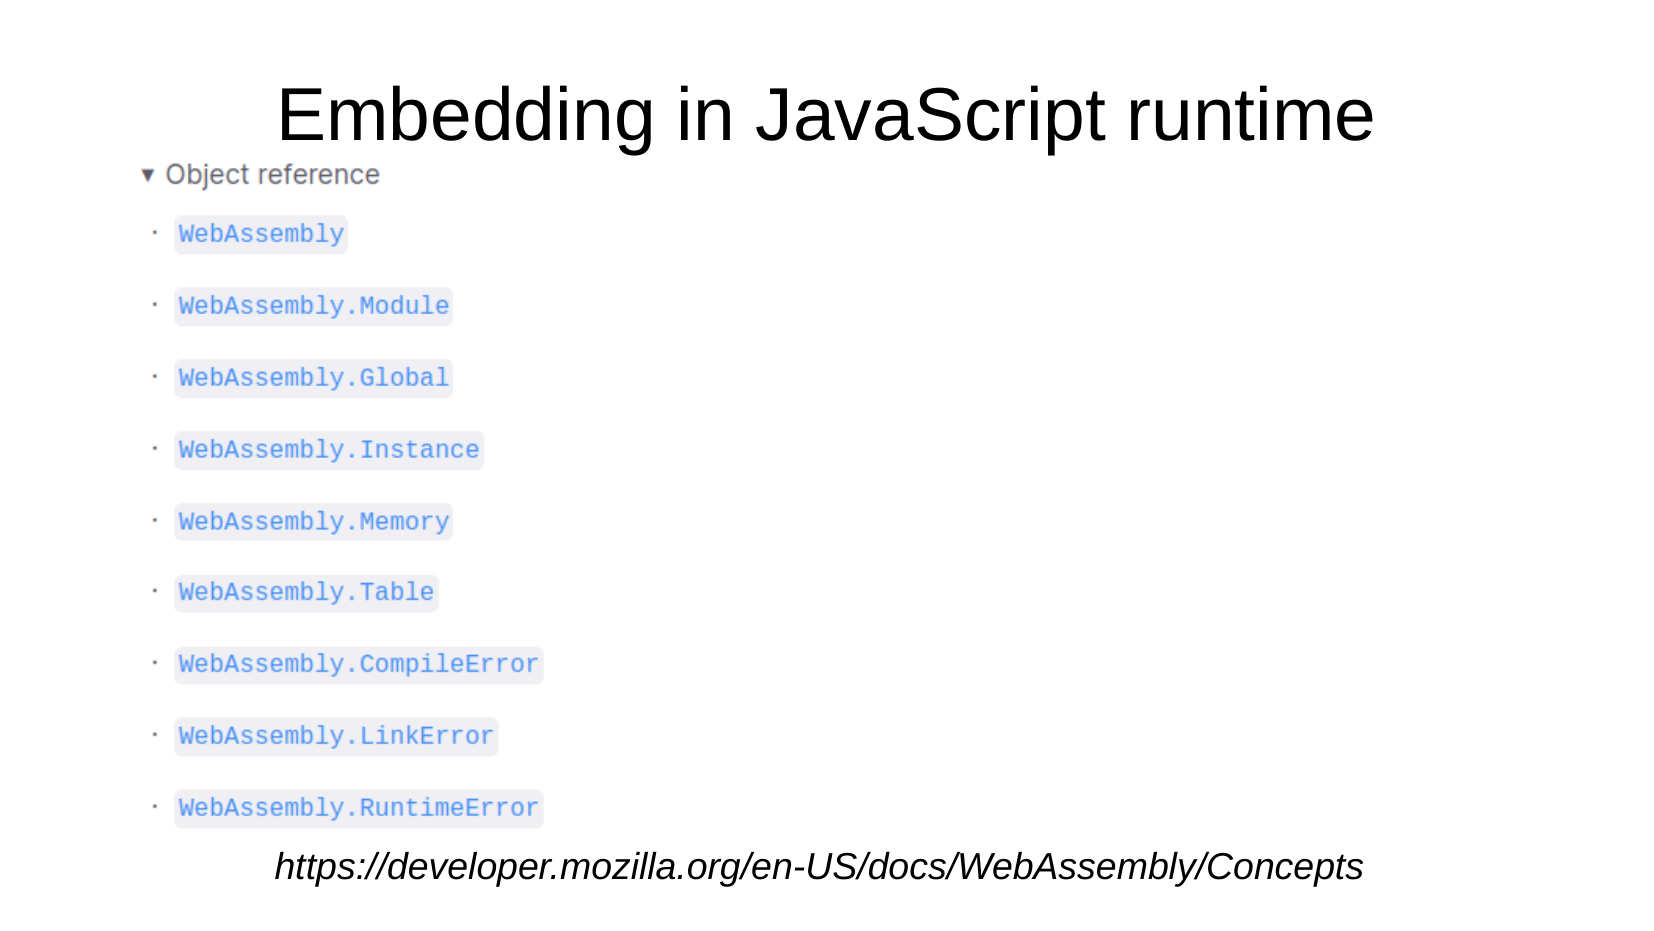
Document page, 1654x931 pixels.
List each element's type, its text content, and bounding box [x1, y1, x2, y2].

picture [129, 193, 588, 863]
text_box https://developer.mozilla.org/en-US/docs/WebAssembly/Concepts [259, 838, 1394, 896]
title Embedding in JavaScript runtime [82, 37, 1571, 193]
